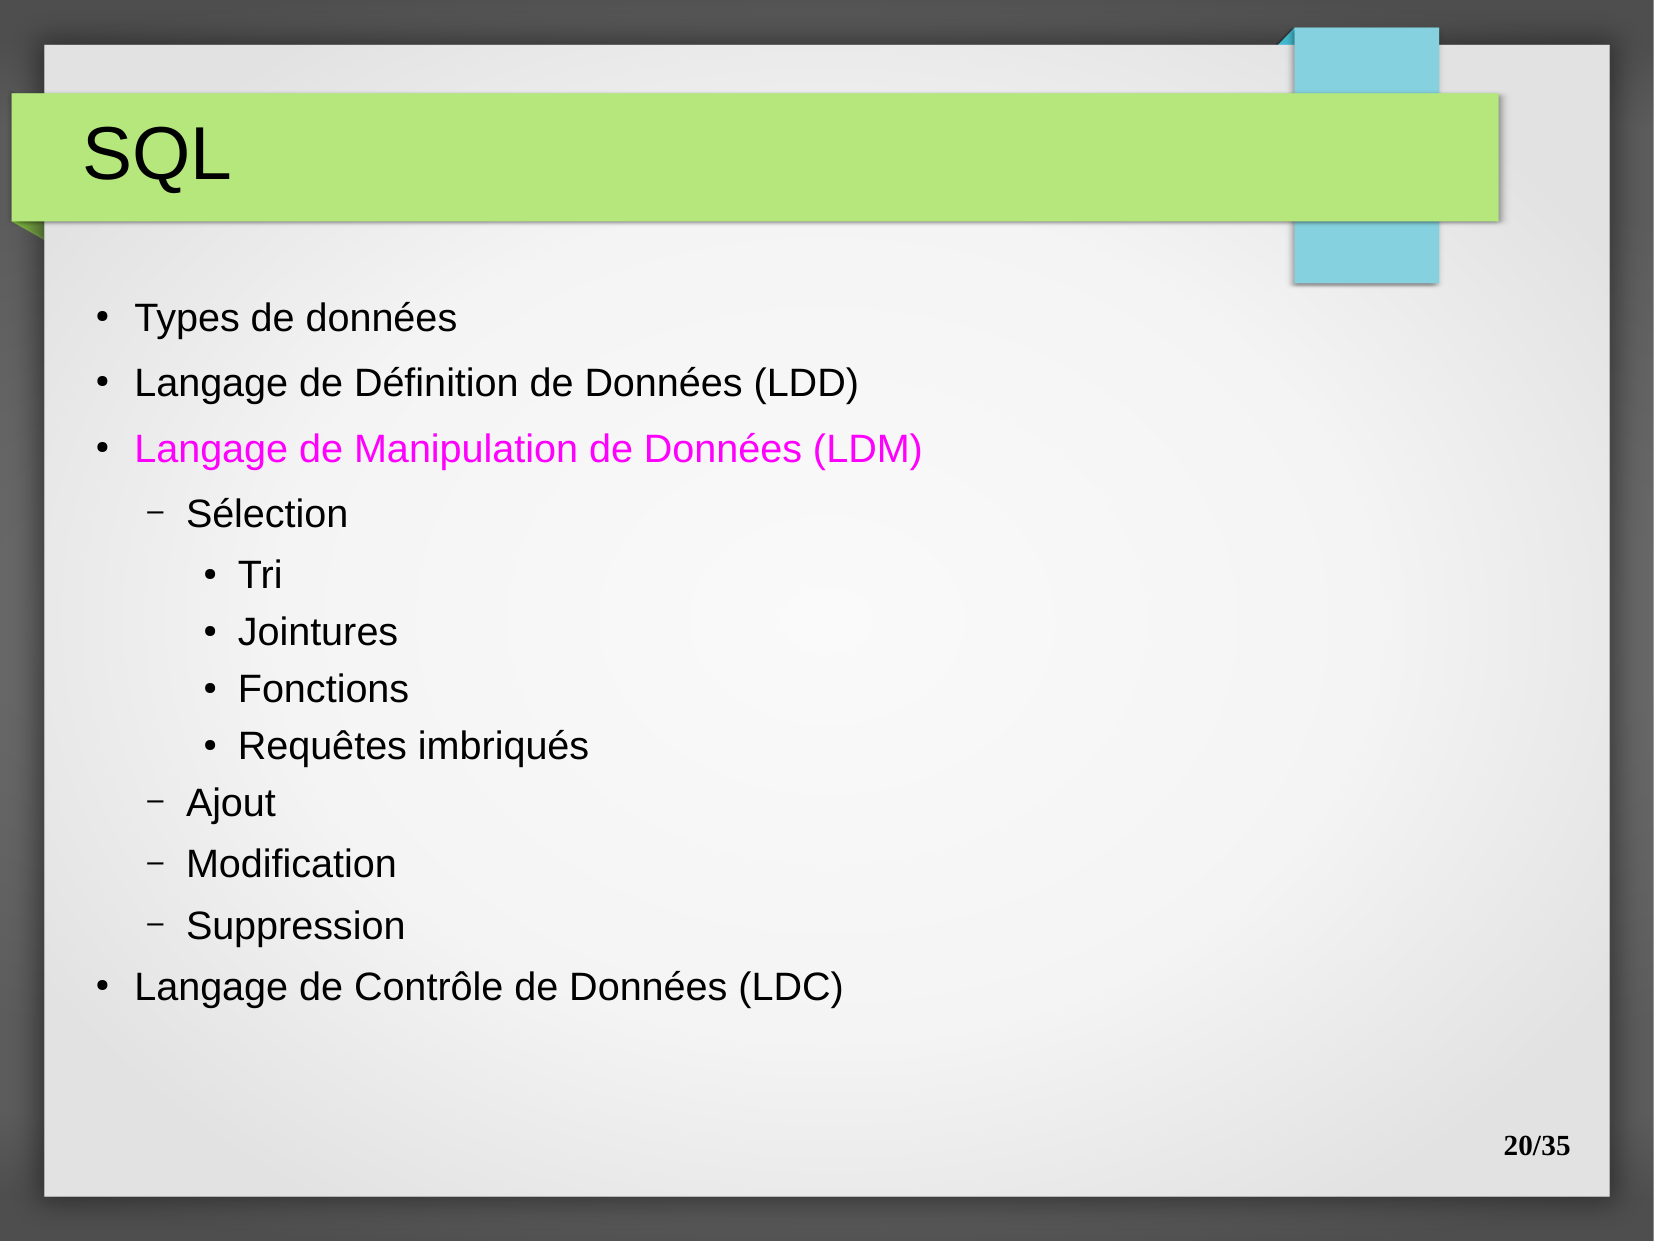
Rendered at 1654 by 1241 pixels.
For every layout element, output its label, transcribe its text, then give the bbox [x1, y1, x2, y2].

picture [0, 0, 1654, 1241]
title SQL [82, 94, 1264, 213]
list Types de données Langage de Définition de Données (LDD) Langage de Manipulation de Données (LDM) Sélection Tri Jointures Fonctions Requêtes imbriqués Ajout Modification Suppression Langage de Contrôle de Données (LDC) [82, 295, 1571, 1015]
